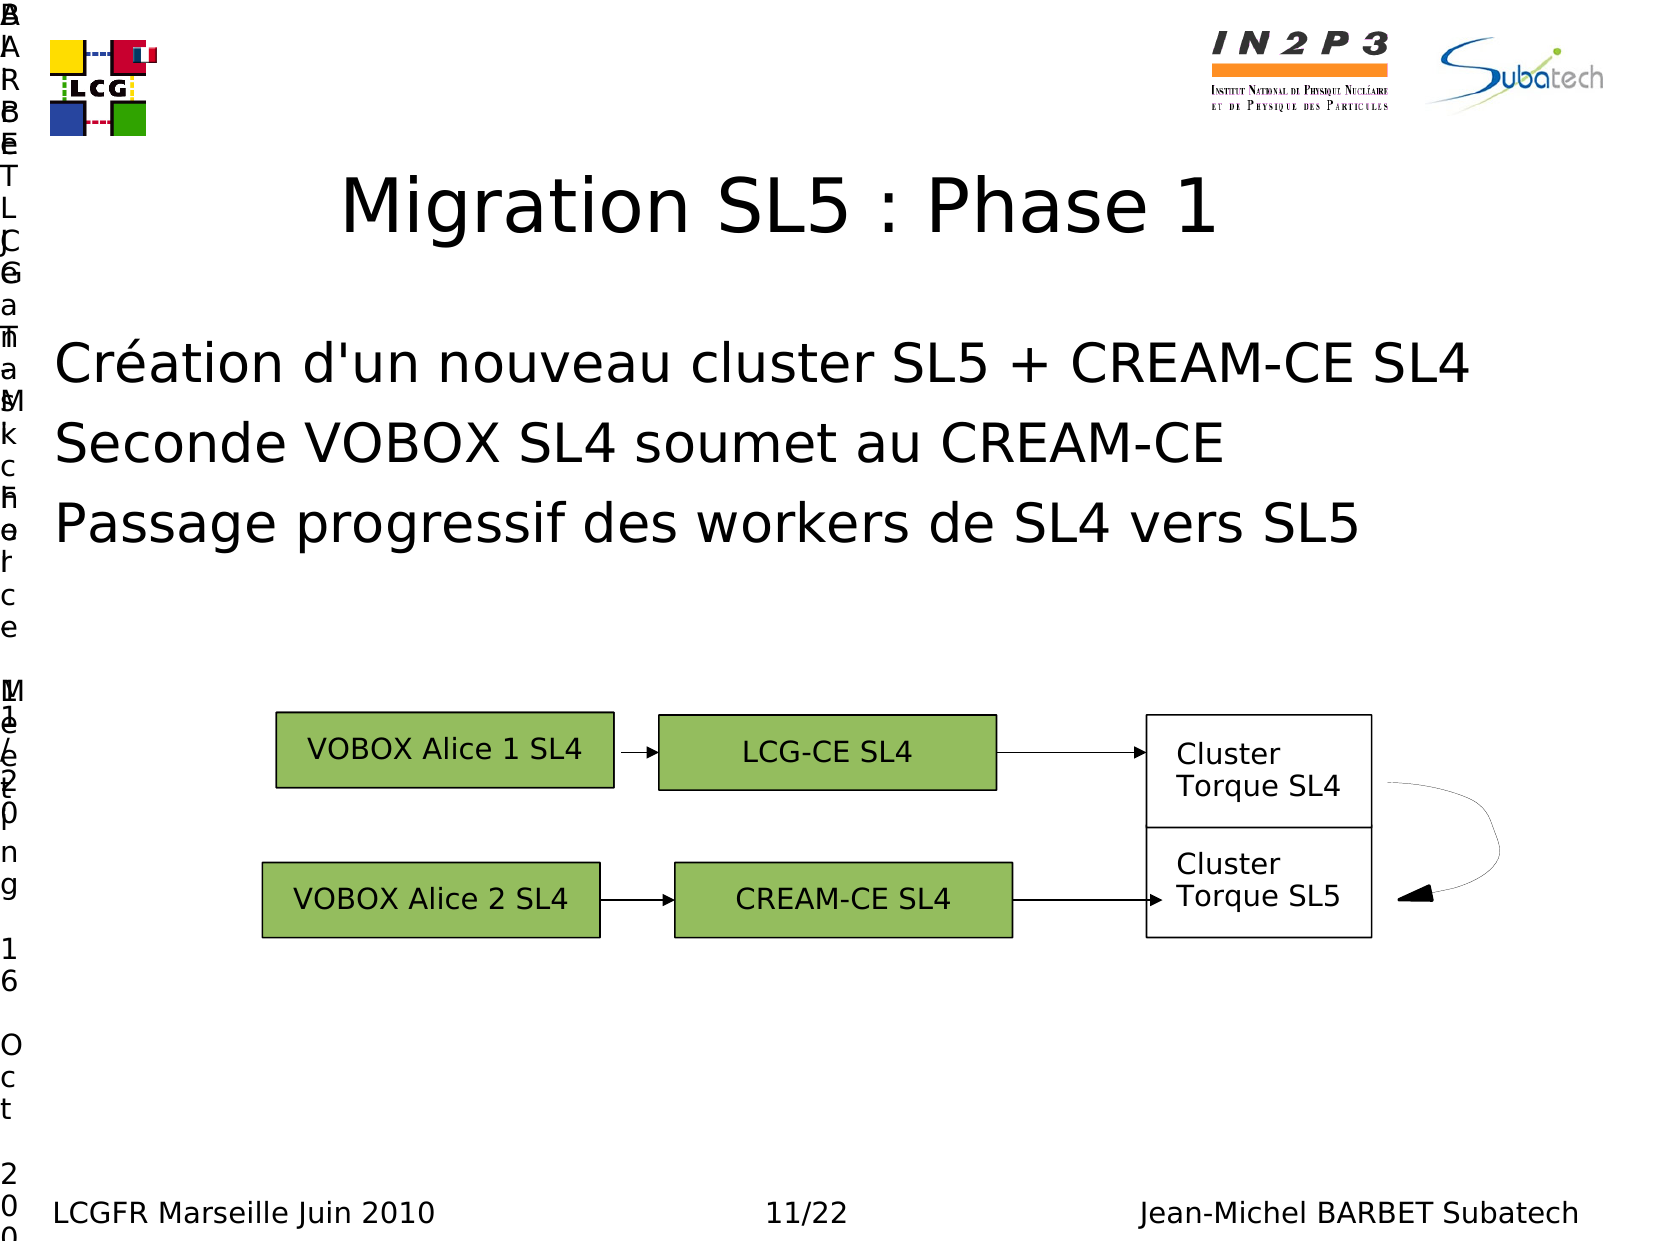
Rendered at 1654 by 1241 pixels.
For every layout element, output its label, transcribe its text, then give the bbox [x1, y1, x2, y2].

picture [1425, 37, 1603, 116]
text_box Cluster Torque SL4 [1146, 714, 1372, 828]
picture [1210, 21, 1388, 112]
title Migration SL5 : Phase 1 [75, 112, 1486, 304]
text_box CREAM-CE SL4 [674, 862, 1013, 938]
list Création d'un nouveau cluster SL5 + CREAM-CE SL4 Seconde VOBOX SL4 soumet au CREAM-CE Passage progressif des workers de SL4 vers SL5 [37, 337, 1576, 691]
text_box VOBOX Alice 2 SL4 [262, 862, 601, 938]
text_box LCG-CE SL4 [658, 714, 997, 791]
text_box Cluster Torque SL5 [1146, 828, 1372, 938]
text_box VOBOX Alice 1 SL4 [276, 712, 614, 788]
picture [50, 40, 159, 136]
